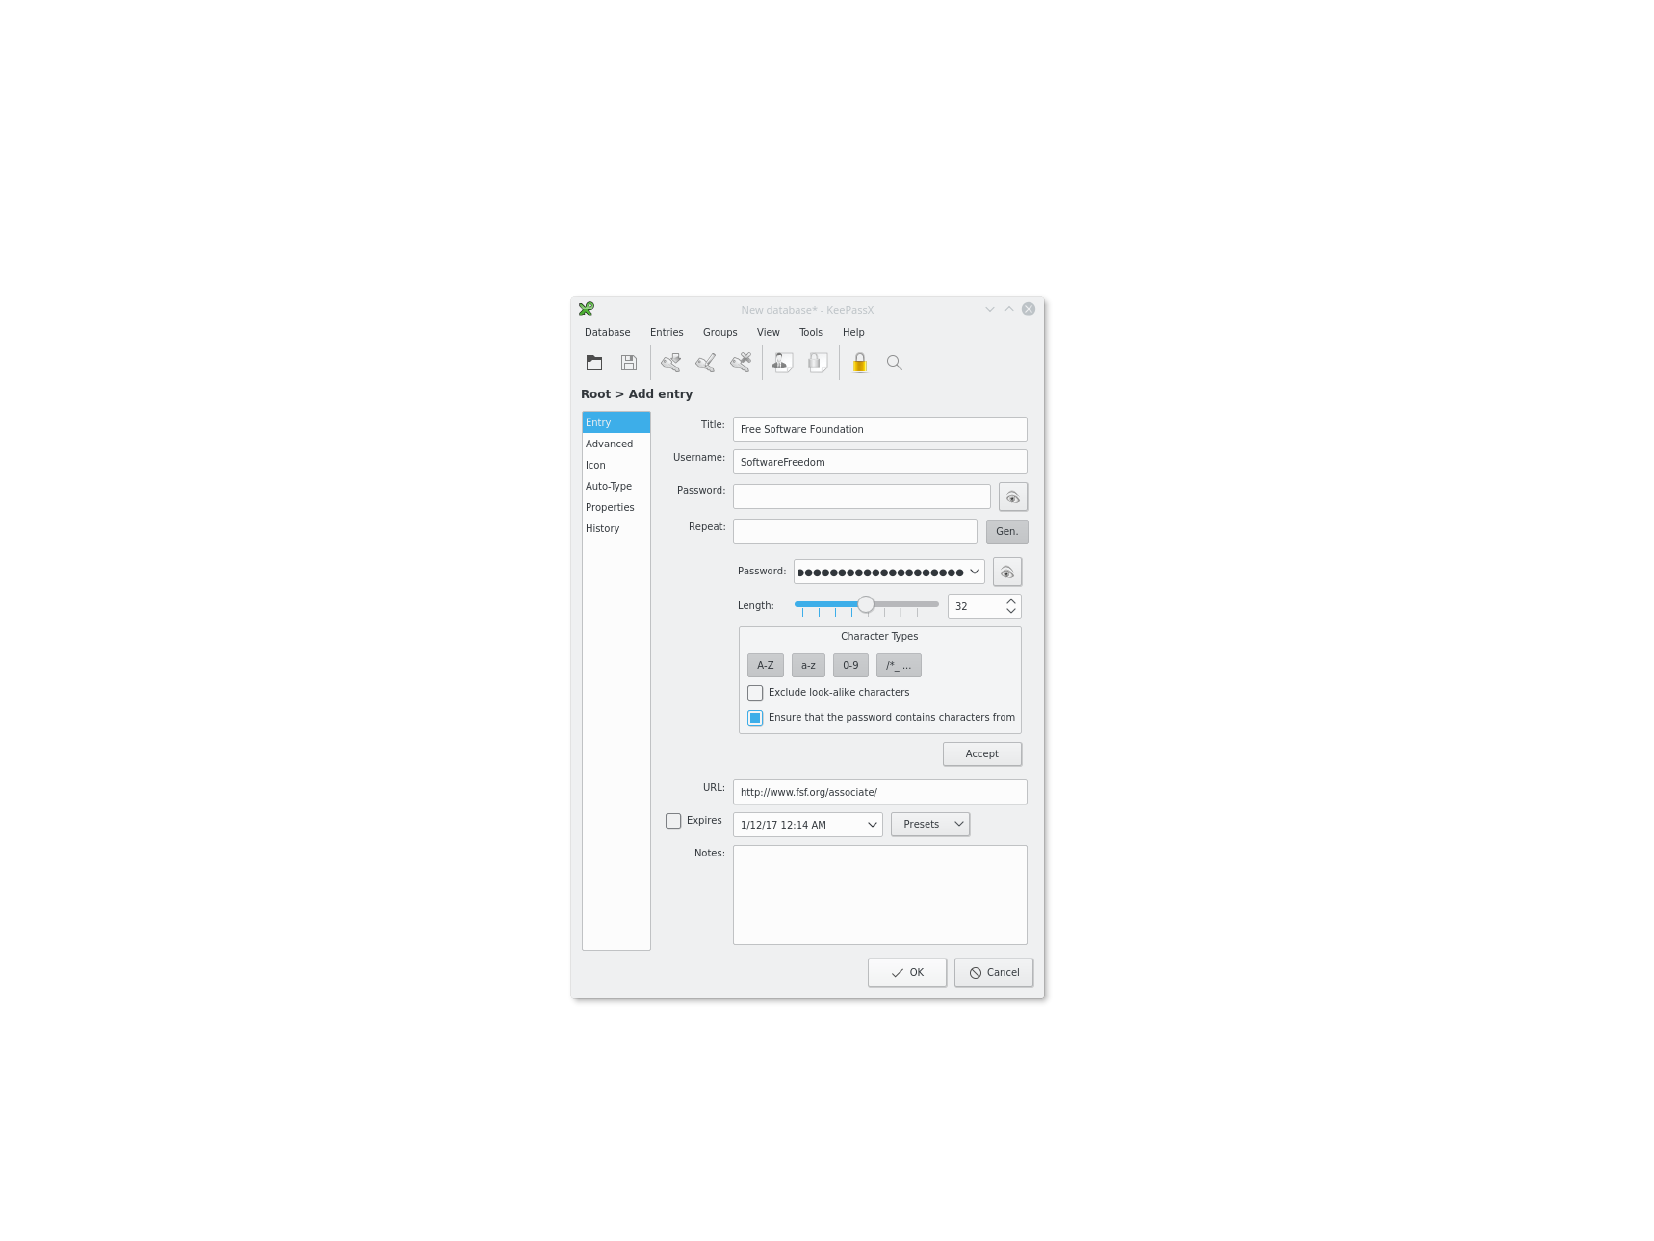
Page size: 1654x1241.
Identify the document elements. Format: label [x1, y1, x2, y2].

picture [564, 290, 1056, 1010]
